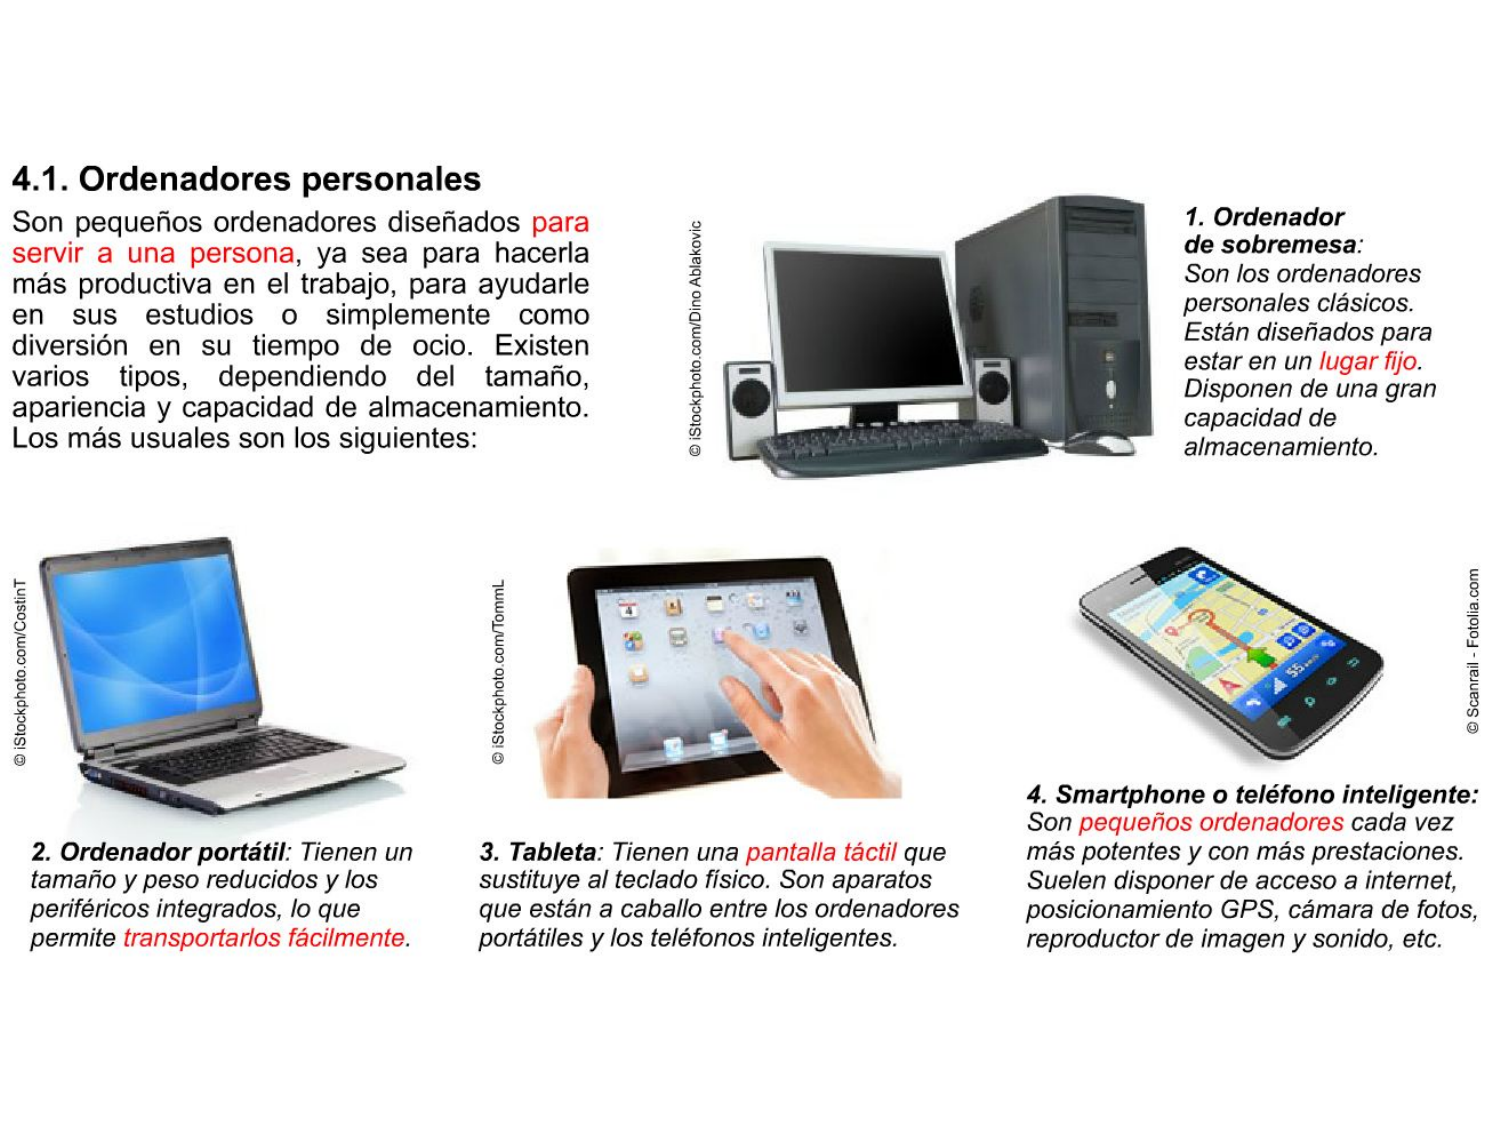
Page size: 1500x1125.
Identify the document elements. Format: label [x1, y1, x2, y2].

picture [0, 151, 1500, 974]
